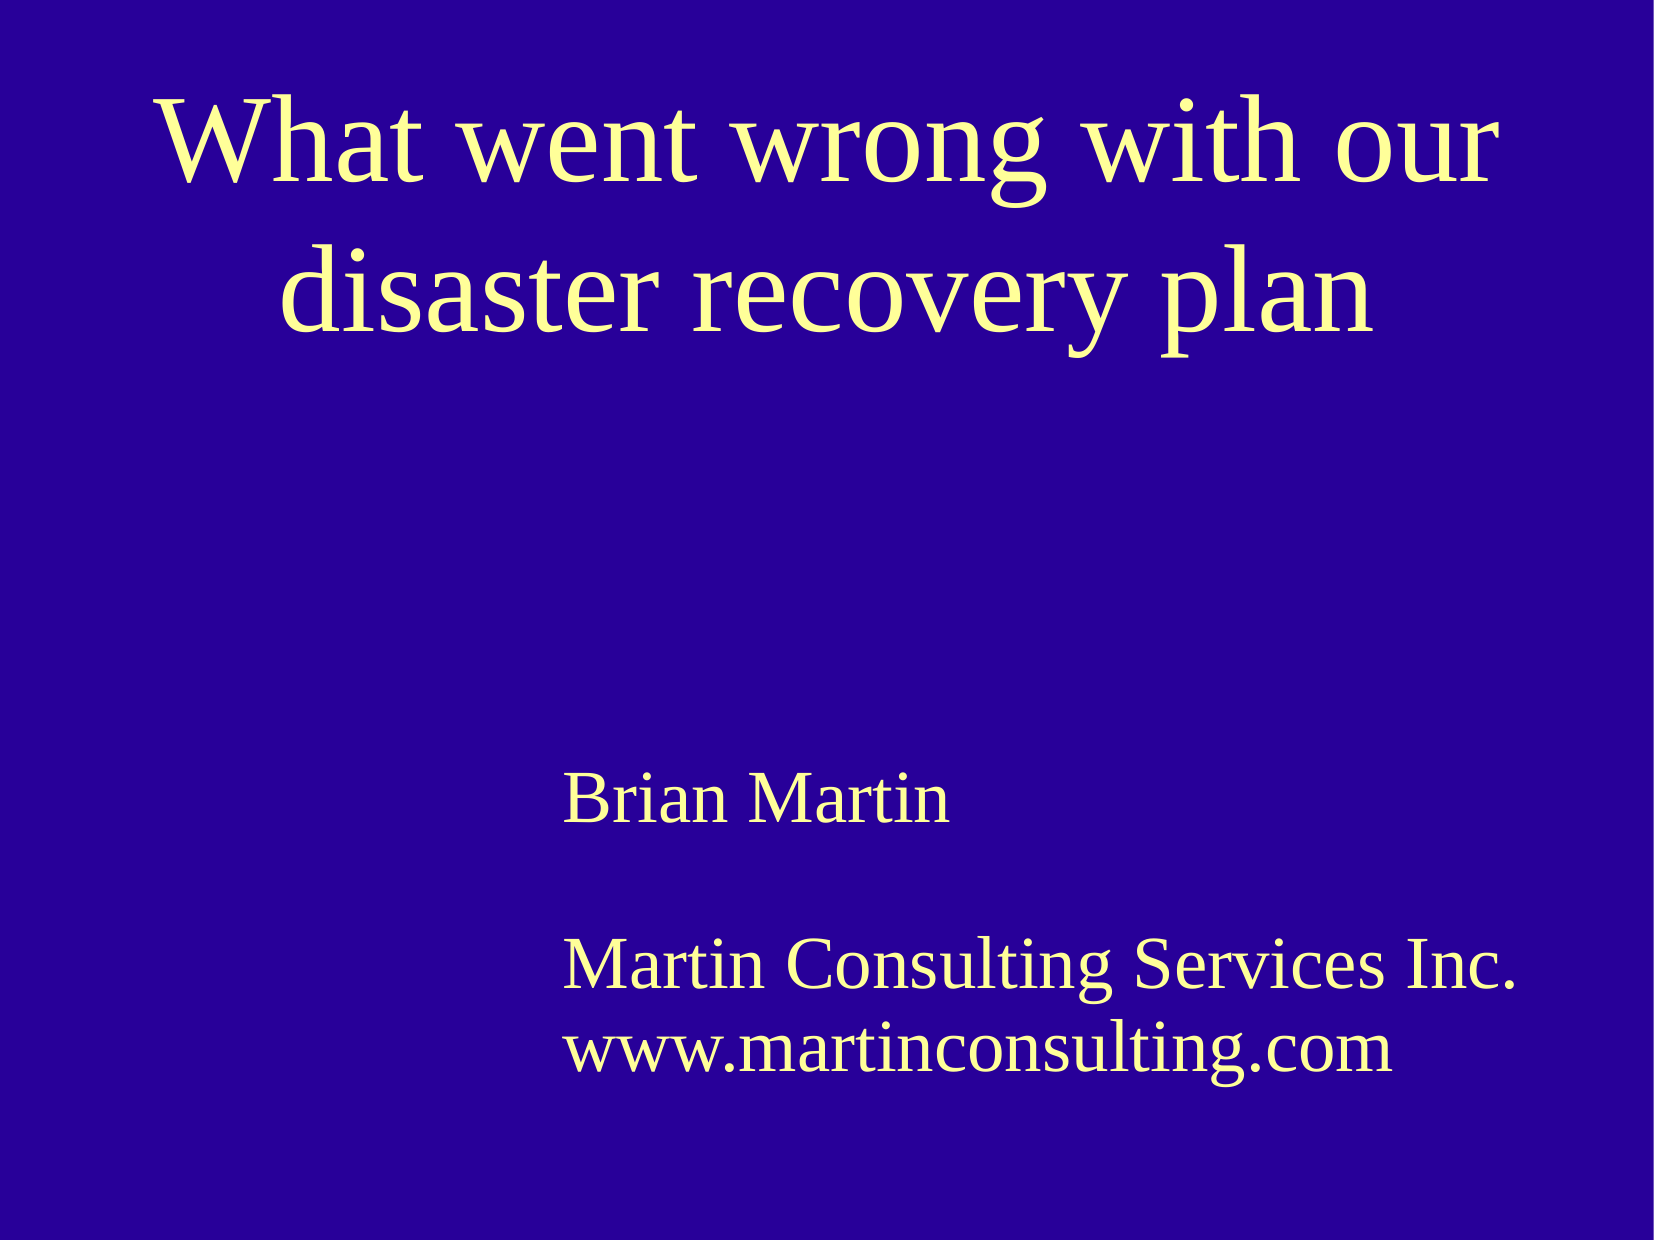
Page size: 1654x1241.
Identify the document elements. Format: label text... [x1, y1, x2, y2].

title What went wrong with our disaster recovery plan [121, 56, 1534, 357]
text_box Brian Martin Martin Consulting Services Inc. www.martinconsulting.com [562, 755, 1555, 1088]
